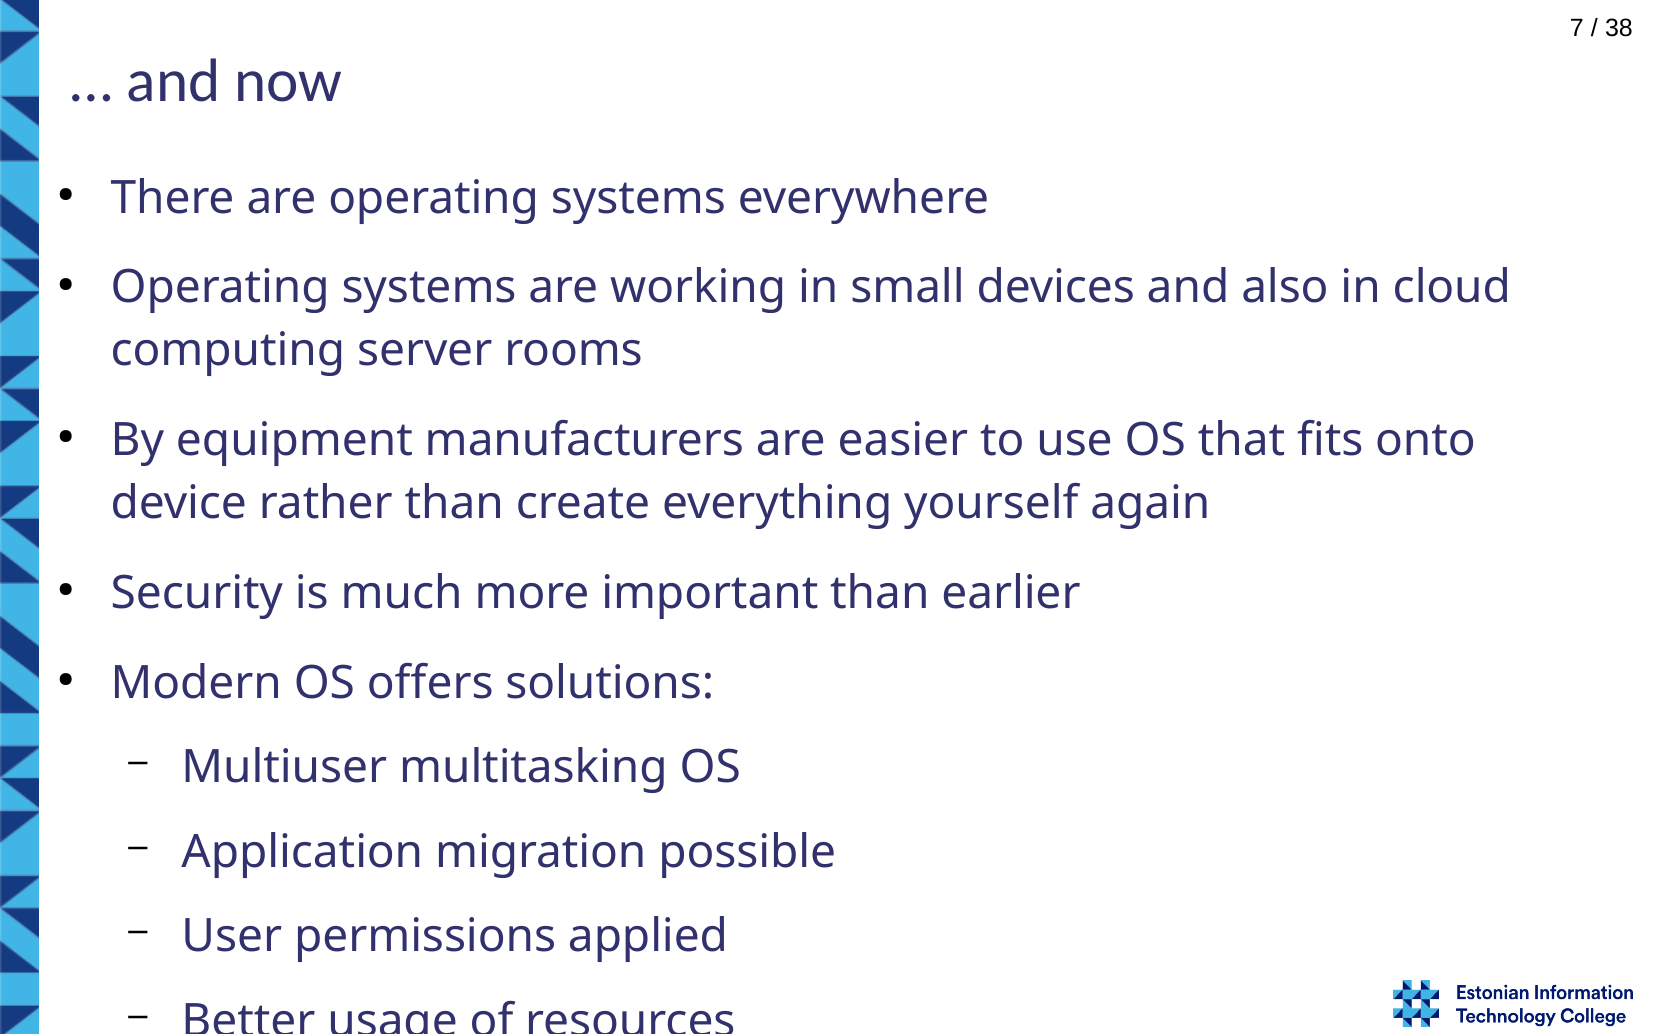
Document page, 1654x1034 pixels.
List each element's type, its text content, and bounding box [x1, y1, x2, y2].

title … and now [70, 41, 1630, 130]
list There are operating systems everywhere Operating systems are working in small devices and also in cloud computing server rooms By equipment manufacturers are easier to use OS that fits onto device rather than create everything yourself again Security is much more important than earlier Modern OS offers solutions: Multiuser multitasking OS Application migration possible User permissions applied Better usage of resources [39, 163, 1607, 969]
picture [1393, 980, 1633, 1027]
